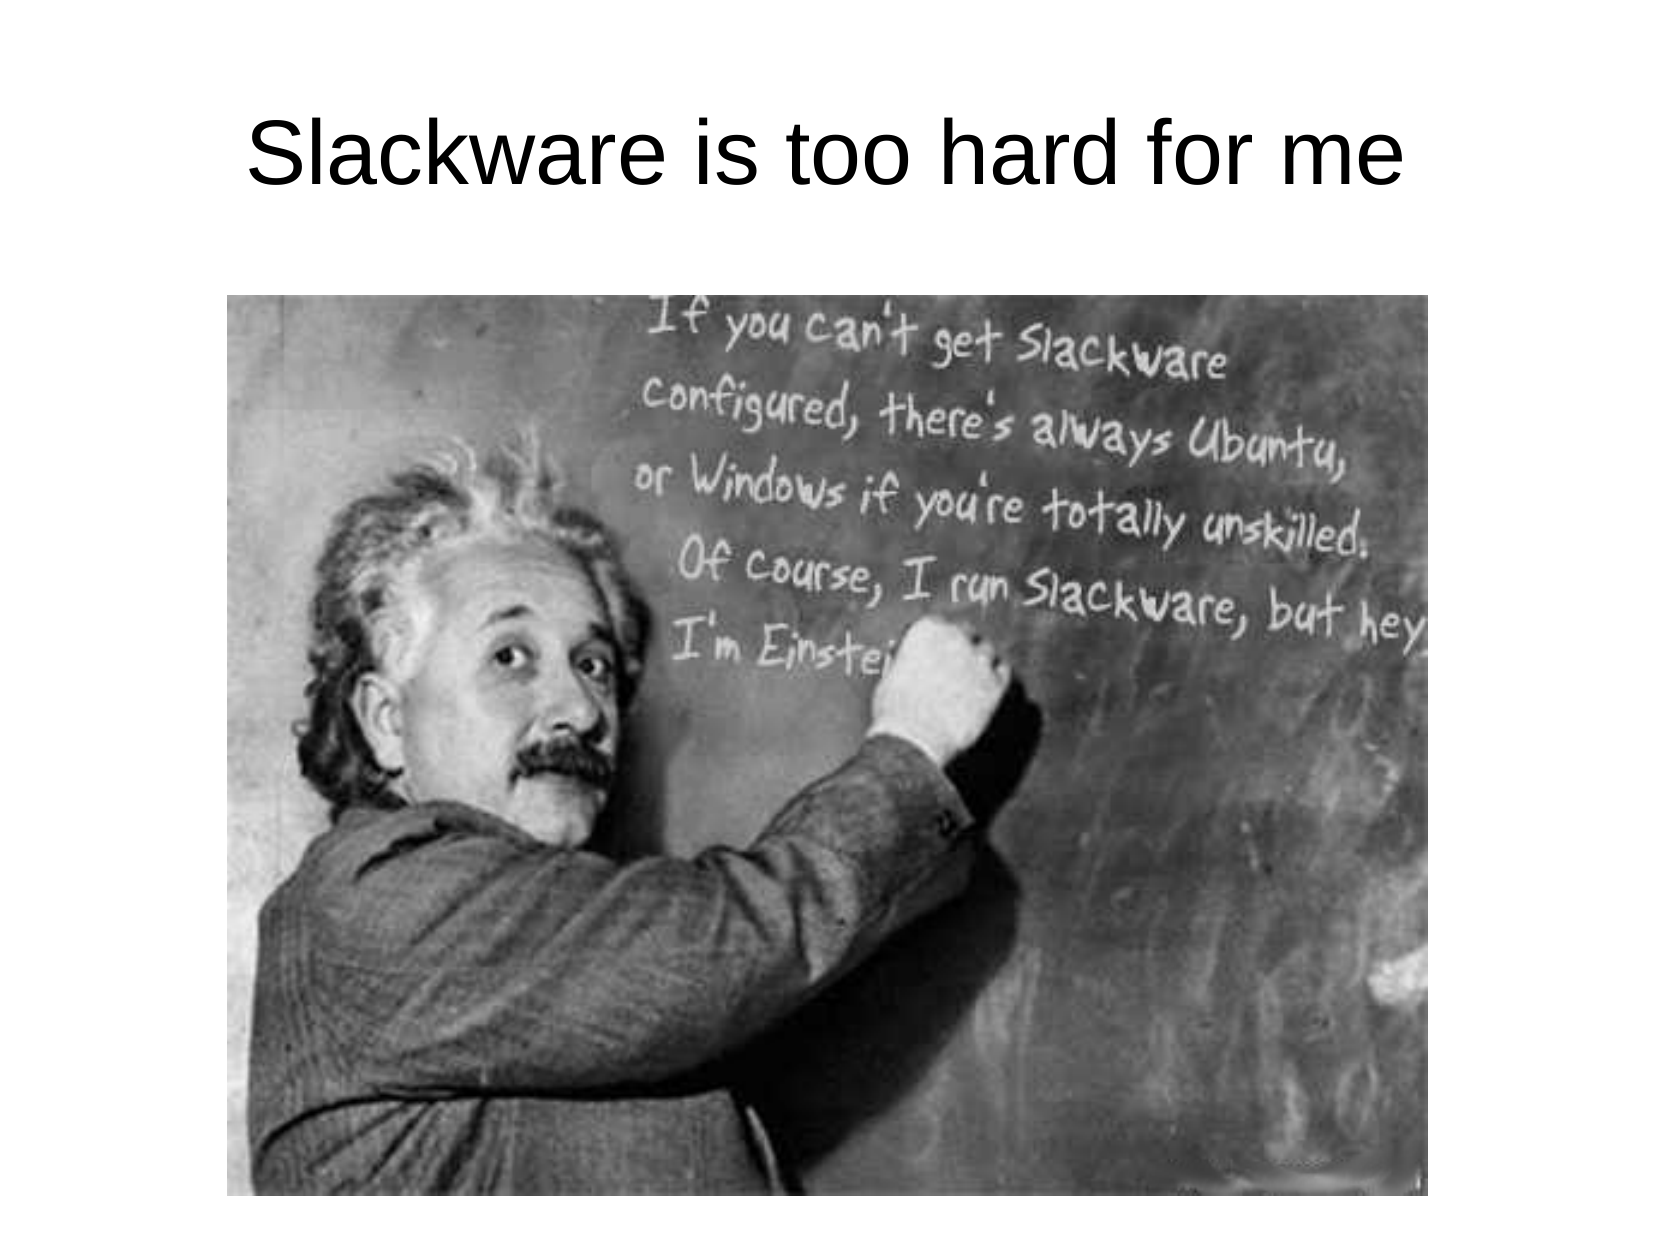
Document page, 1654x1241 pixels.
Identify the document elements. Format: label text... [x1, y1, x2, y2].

picture [227, 295, 1428, 1196]
title Slackware is too hard for me [82, 49, 1571, 257]
